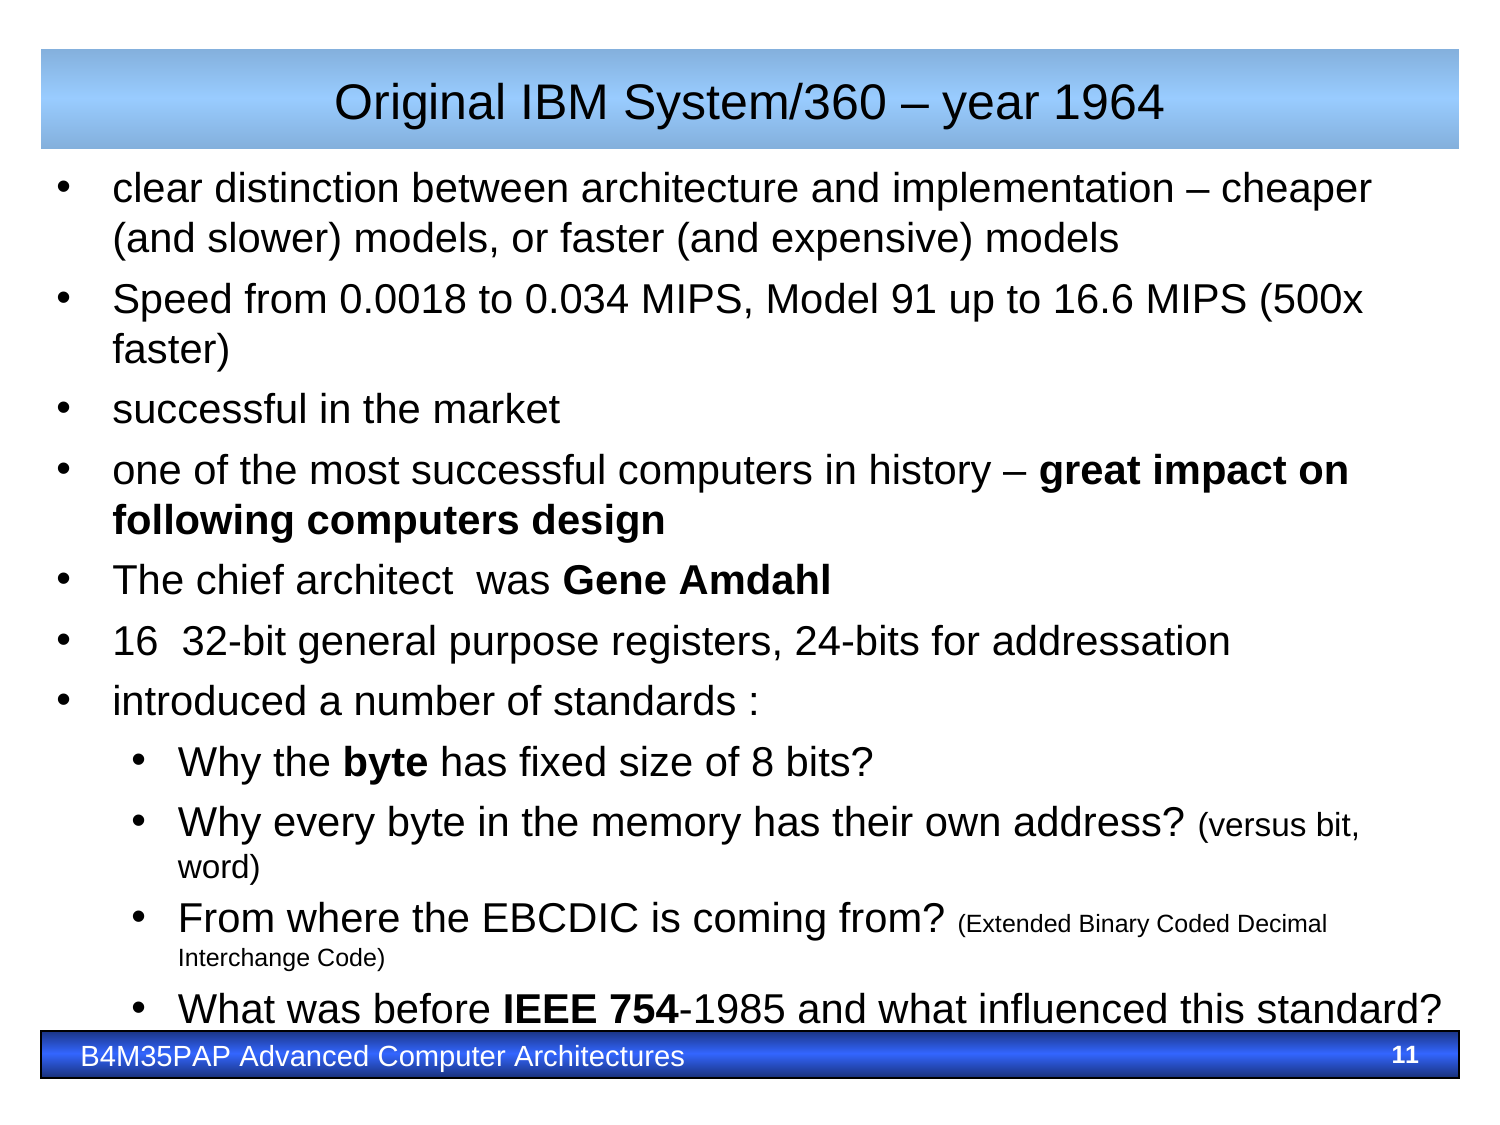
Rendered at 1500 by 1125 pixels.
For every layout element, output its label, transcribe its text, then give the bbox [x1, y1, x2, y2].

title Original IBM System/360 – year 1964 [41, 49, 1459, 149]
list clear distinction between architecture and implementation – cheaper (and slower) models, or faster (and expensive) models Speed from 0.0018 to 0.034 MIPS, Model 91 up to 16.6 MIPS (500x faster) successful in the market one of the most successful computers in history – great impact on following computers design The chief architect was Gene Amdahl 16 32-bit general purpose registers, 24-bits for addressation introduced a number of standards : Why the byte has fixed size of 8 bits? Why every byte in the memory has their own address? (versus bit, word) From where the EBCDIC is coming from? (Extended Binary Coded Decimal Interchange Code) What was before IEEE 754-1985 and what influenced this standard? [41, 153, 1459, 1041]
